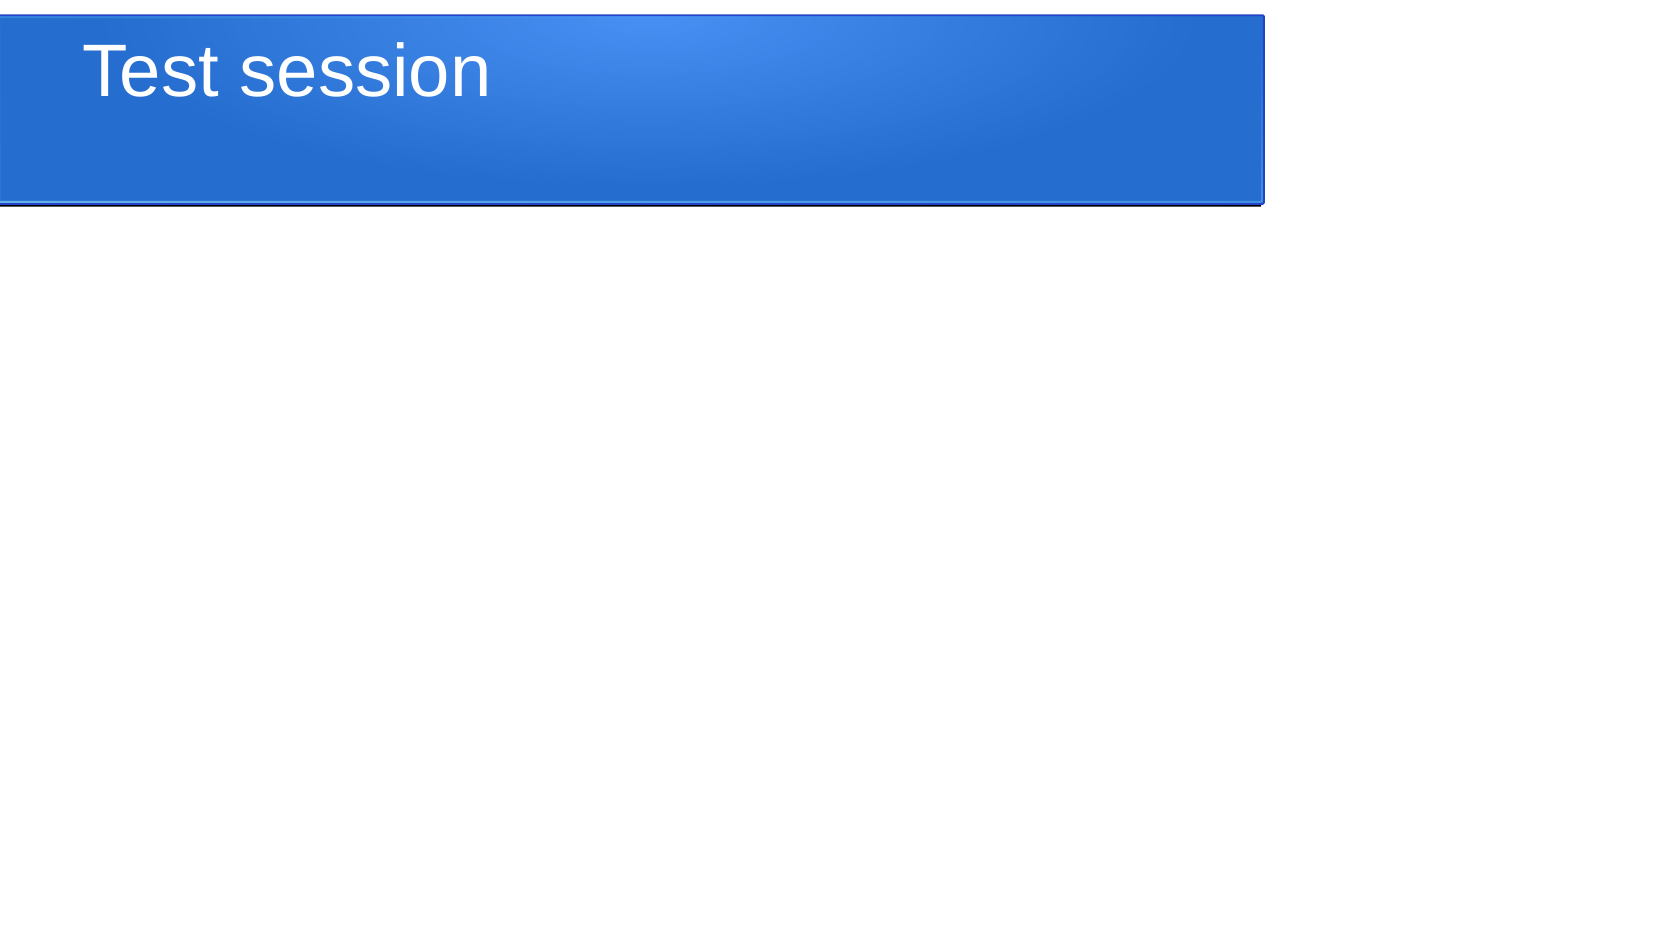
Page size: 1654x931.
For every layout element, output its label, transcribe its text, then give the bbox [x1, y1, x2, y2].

title Test session [82, 29, 1235, 196]
